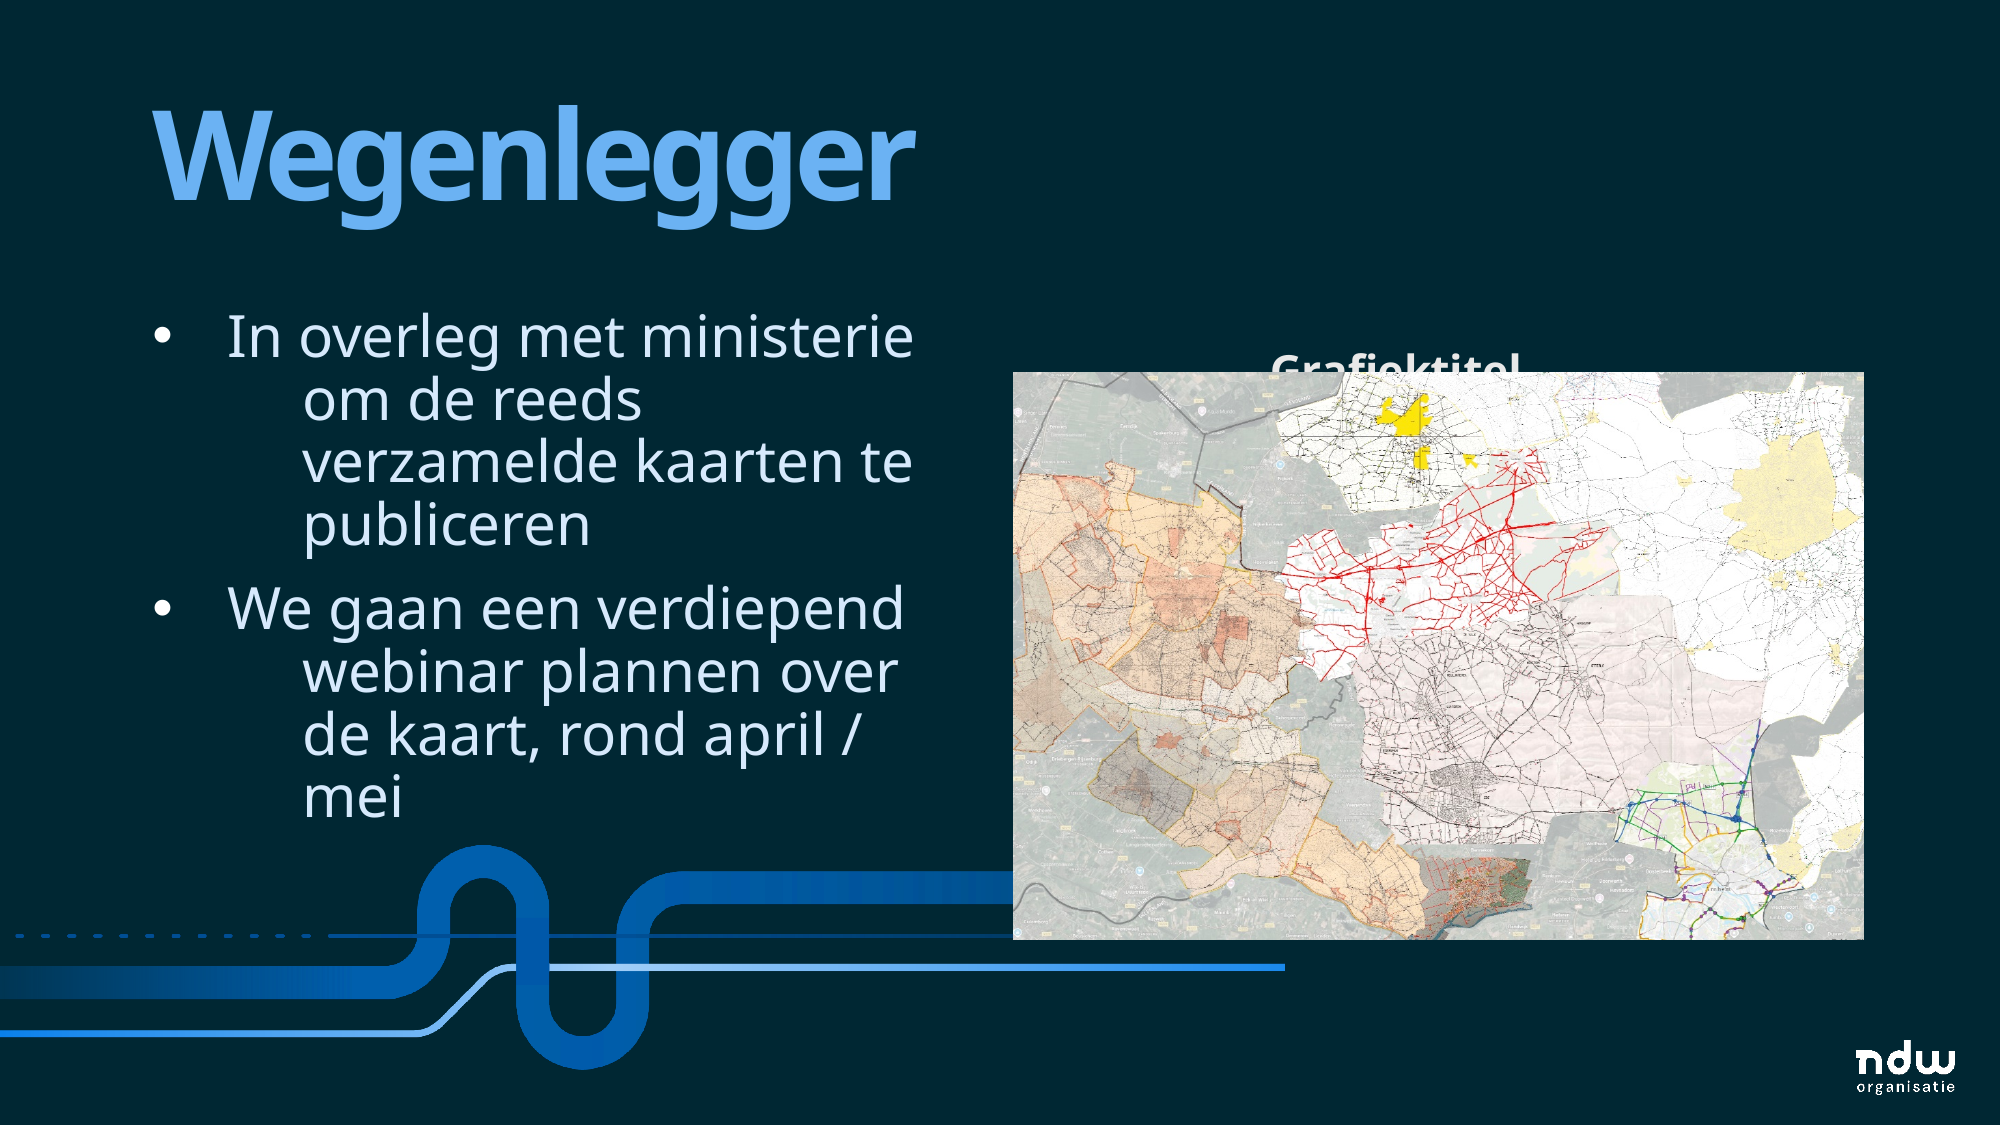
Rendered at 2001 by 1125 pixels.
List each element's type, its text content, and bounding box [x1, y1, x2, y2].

list In overleg met ministerie om de reeds verzamelde kaarten te publiceren We gaan een verdiepend webinar plannen over de kaart, rond april / mei [137, 299, 988, 1014]
picture [1013, 372, 1863, 939]
title Wegenlegger [137, 59, 1863, 278]
